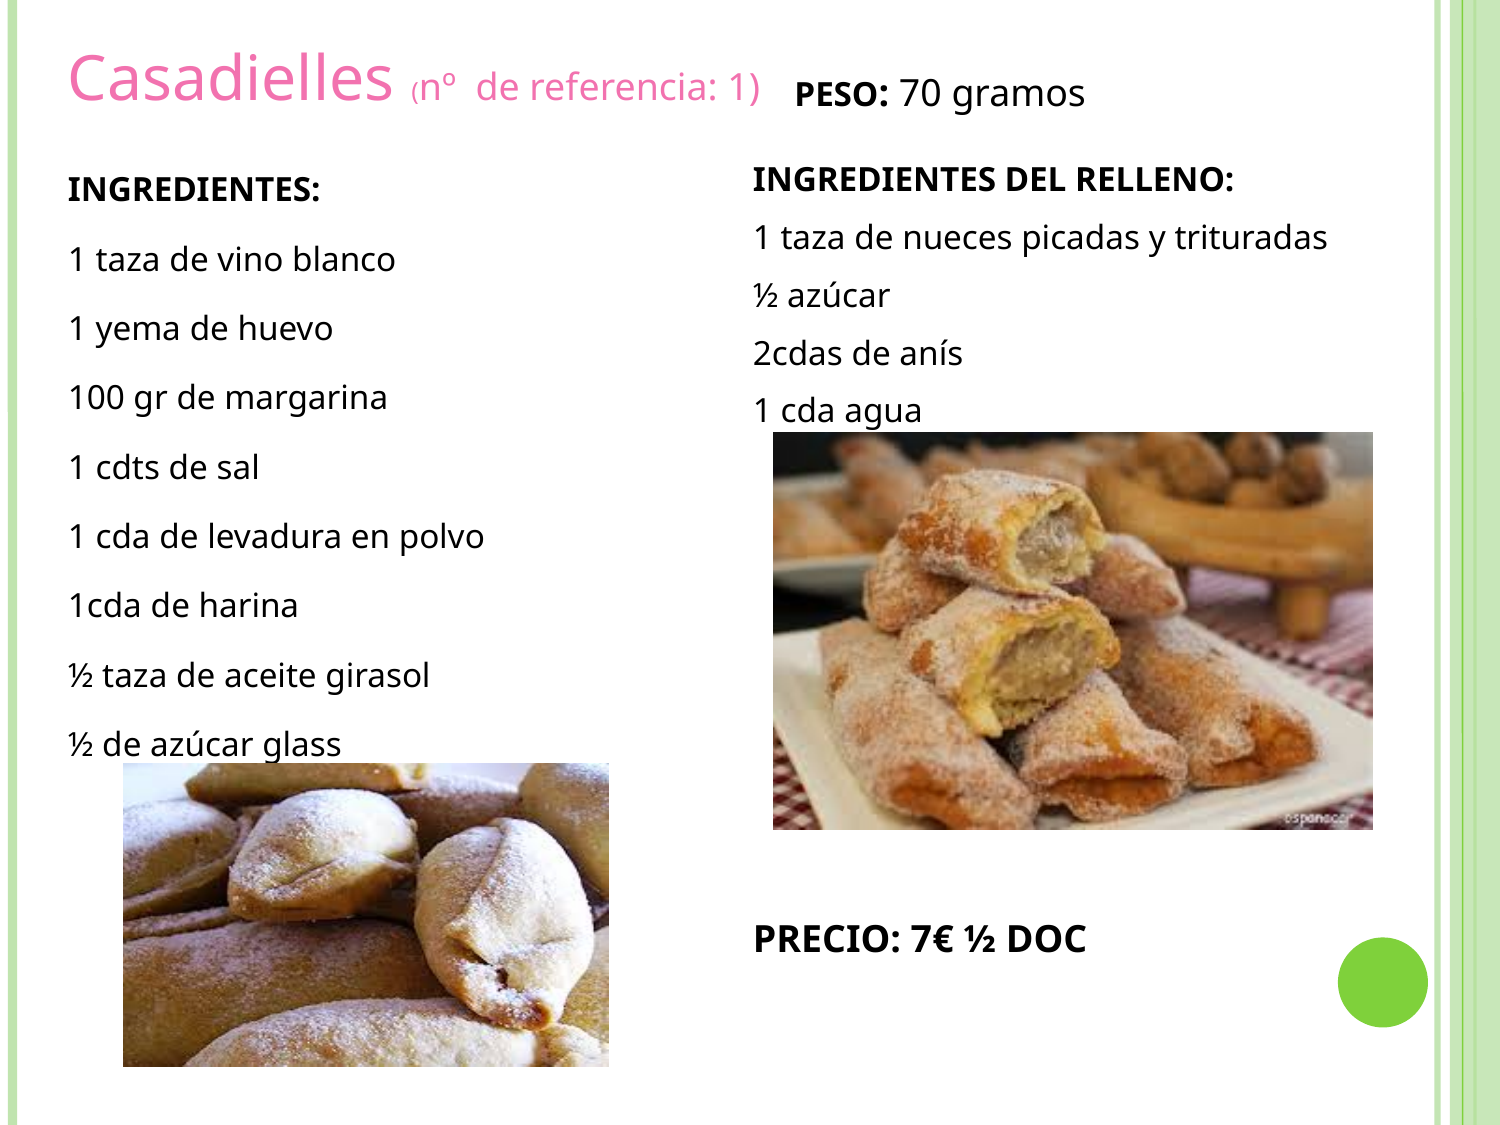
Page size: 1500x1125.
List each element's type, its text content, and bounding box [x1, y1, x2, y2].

list INGREDIENTES: 1 taza de vino blanco 1 yema de huevo 100 gr de margarina 1 cdts de sal 1 cda de levadura en polvo 1cda de harina ½ taza de aceite girasol ½ de azúcar glass [53, 160, 632, 693]
text_box PESO: 70 gramos [779, 58, 1382, 125]
text_box INGREDIENTES DEL RELLENO: 1 taza de nueces picadas y trituradas ½ azúcar 2cdas de anís 1 cda agua [738, 148, 1412, 441]
title Casadielles (nº de referencia: 1) [53, 30, 1279, 139]
picture [773, 432, 1373, 830]
picture [123, 763, 609, 1067]
text_box PRECIO: 7€ ½ DOC [738, 905, 1341, 971]
